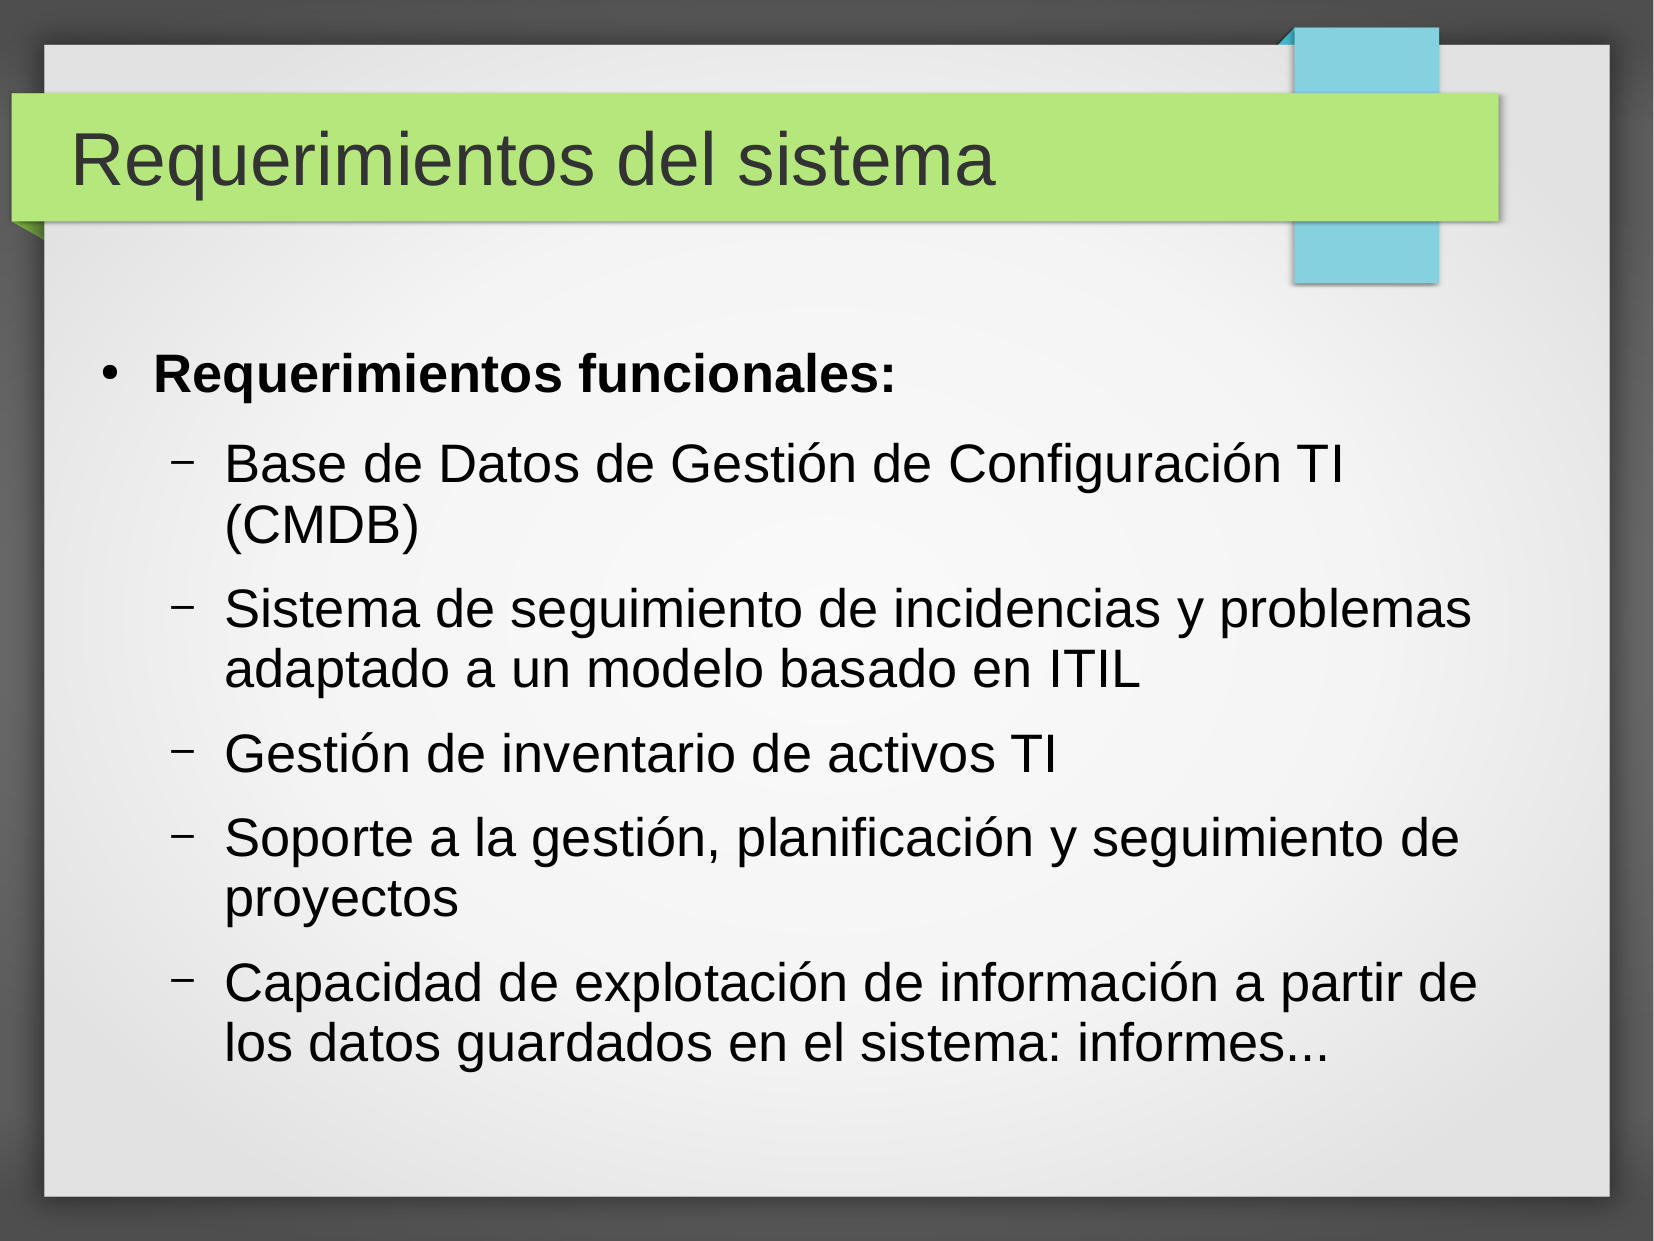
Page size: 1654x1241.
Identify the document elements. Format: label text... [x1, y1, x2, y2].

title Requerimientos del sistema [70, 106, 1229, 213]
list Requerimientos funcionales: Base de Datos de Gestión de Configuración TI (CMDB) Sistema de seguimiento de incidencias y problemas adaptado a un modelo basado en ITIL Gestión de inventario de activos TI Soporte a la gestión, planificación y seguimiento de proyectos Capacidad de explotación de información a partir de los datos guardados en el sistema: informes... [82, 343, 1538, 1099]
picture [0, 0, 1654, 1241]
